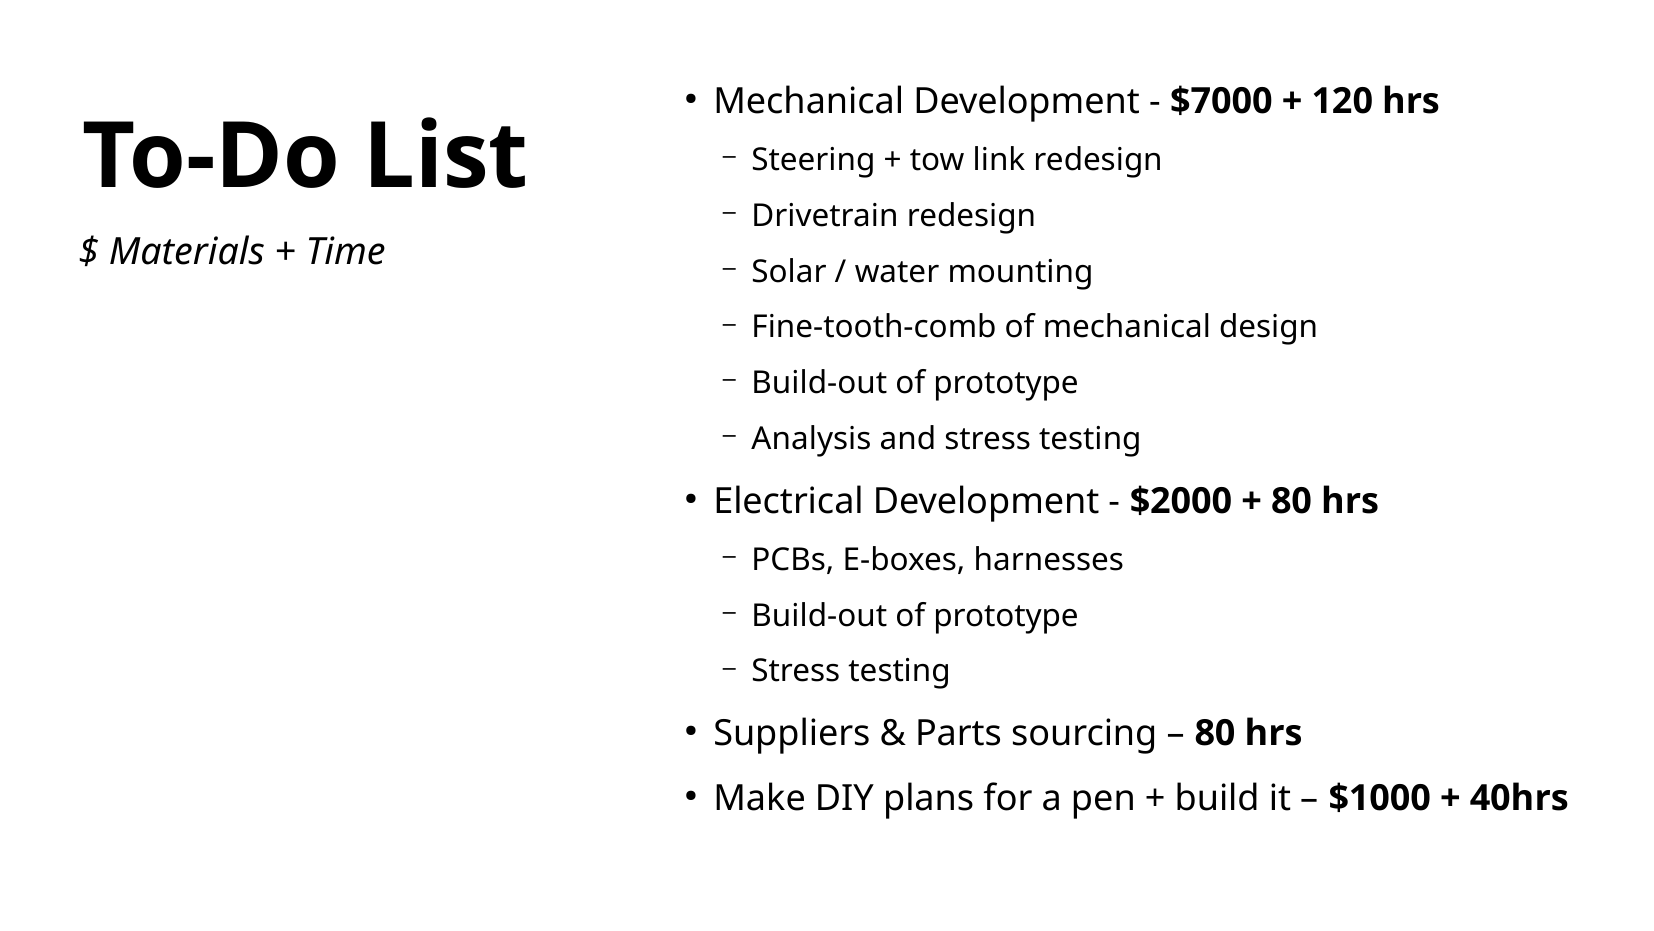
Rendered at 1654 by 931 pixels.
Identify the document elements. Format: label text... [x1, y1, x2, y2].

title To-Do List [82, 74, 1571, 231]
list Mechanical Development - $7000 + 120 hrs Steering + tow link redesign Drivetrain redesign Solar / water mounting Fine-tooth-comb of mechanical design Build-out of prototype Analysis and stress testing Electrical Development - $2000 + 80 hrs PCBs, E-boxes, harnesses Build-out of prototype Stress testing Suppliers & Parts sourcing – 80 hrs Make DIY plans for a pen + build it – $1000 + 40hrs [675, 75, 1571, 863]
list $ Materials + Time [7, 225, 496, 526]
